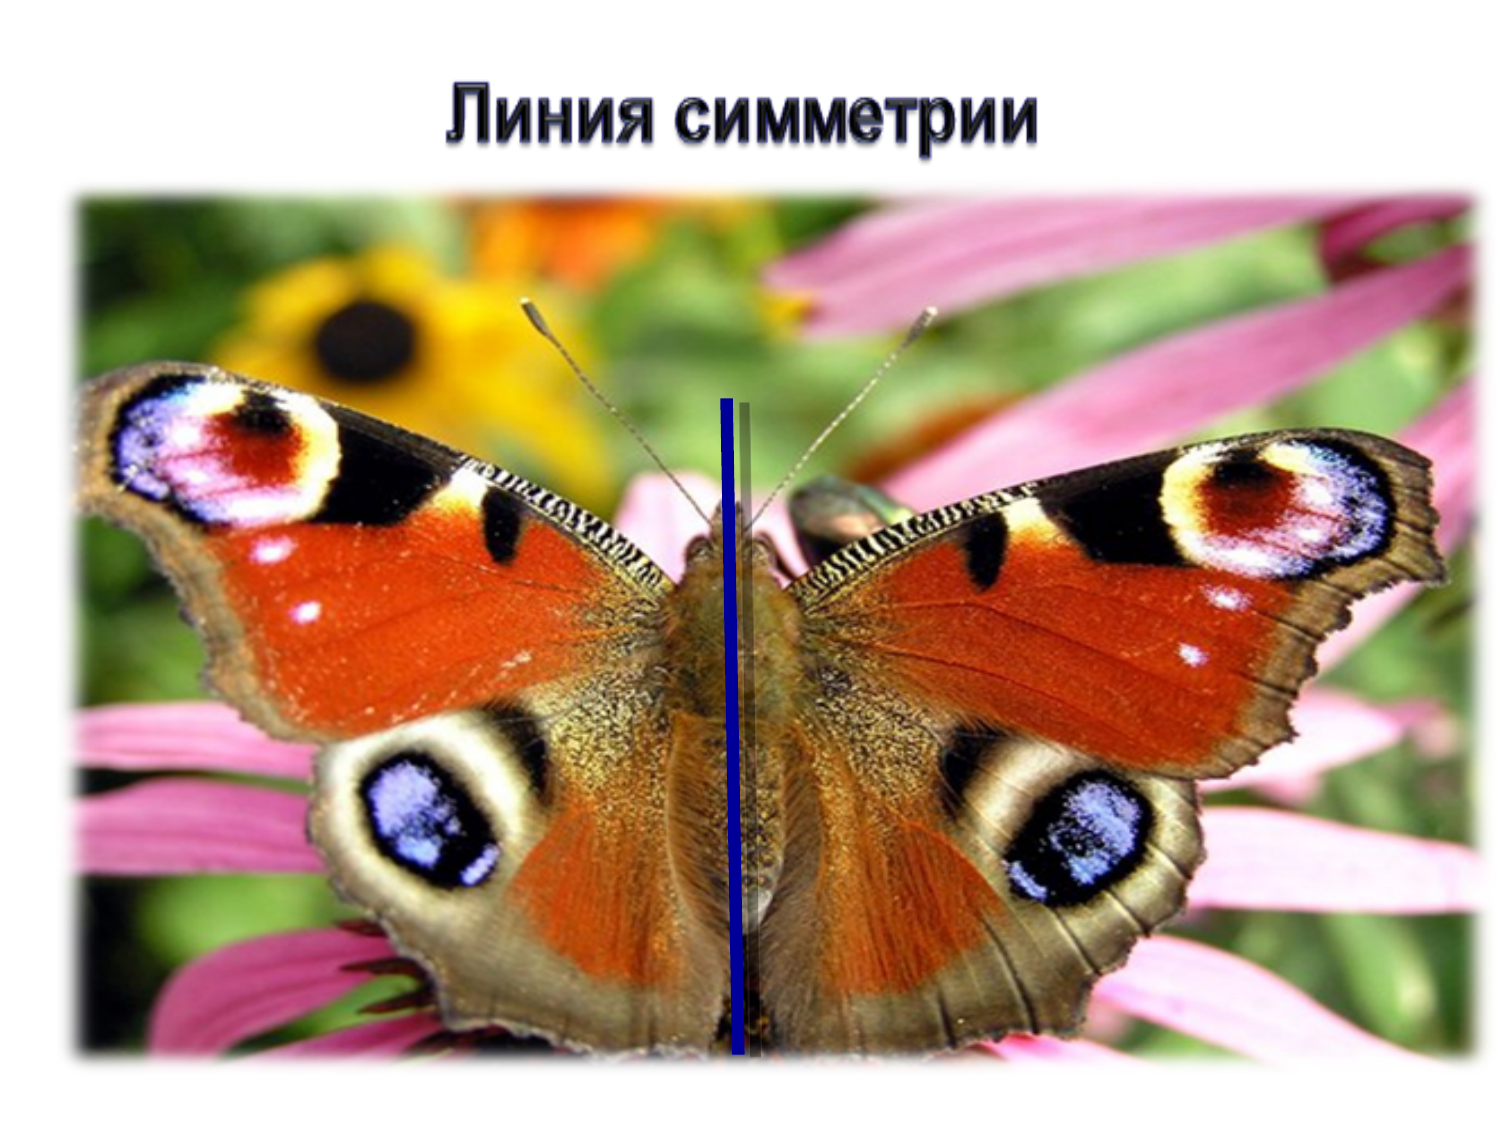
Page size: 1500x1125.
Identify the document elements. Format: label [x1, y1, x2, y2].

picture [52, 35, 1500, 1079]
